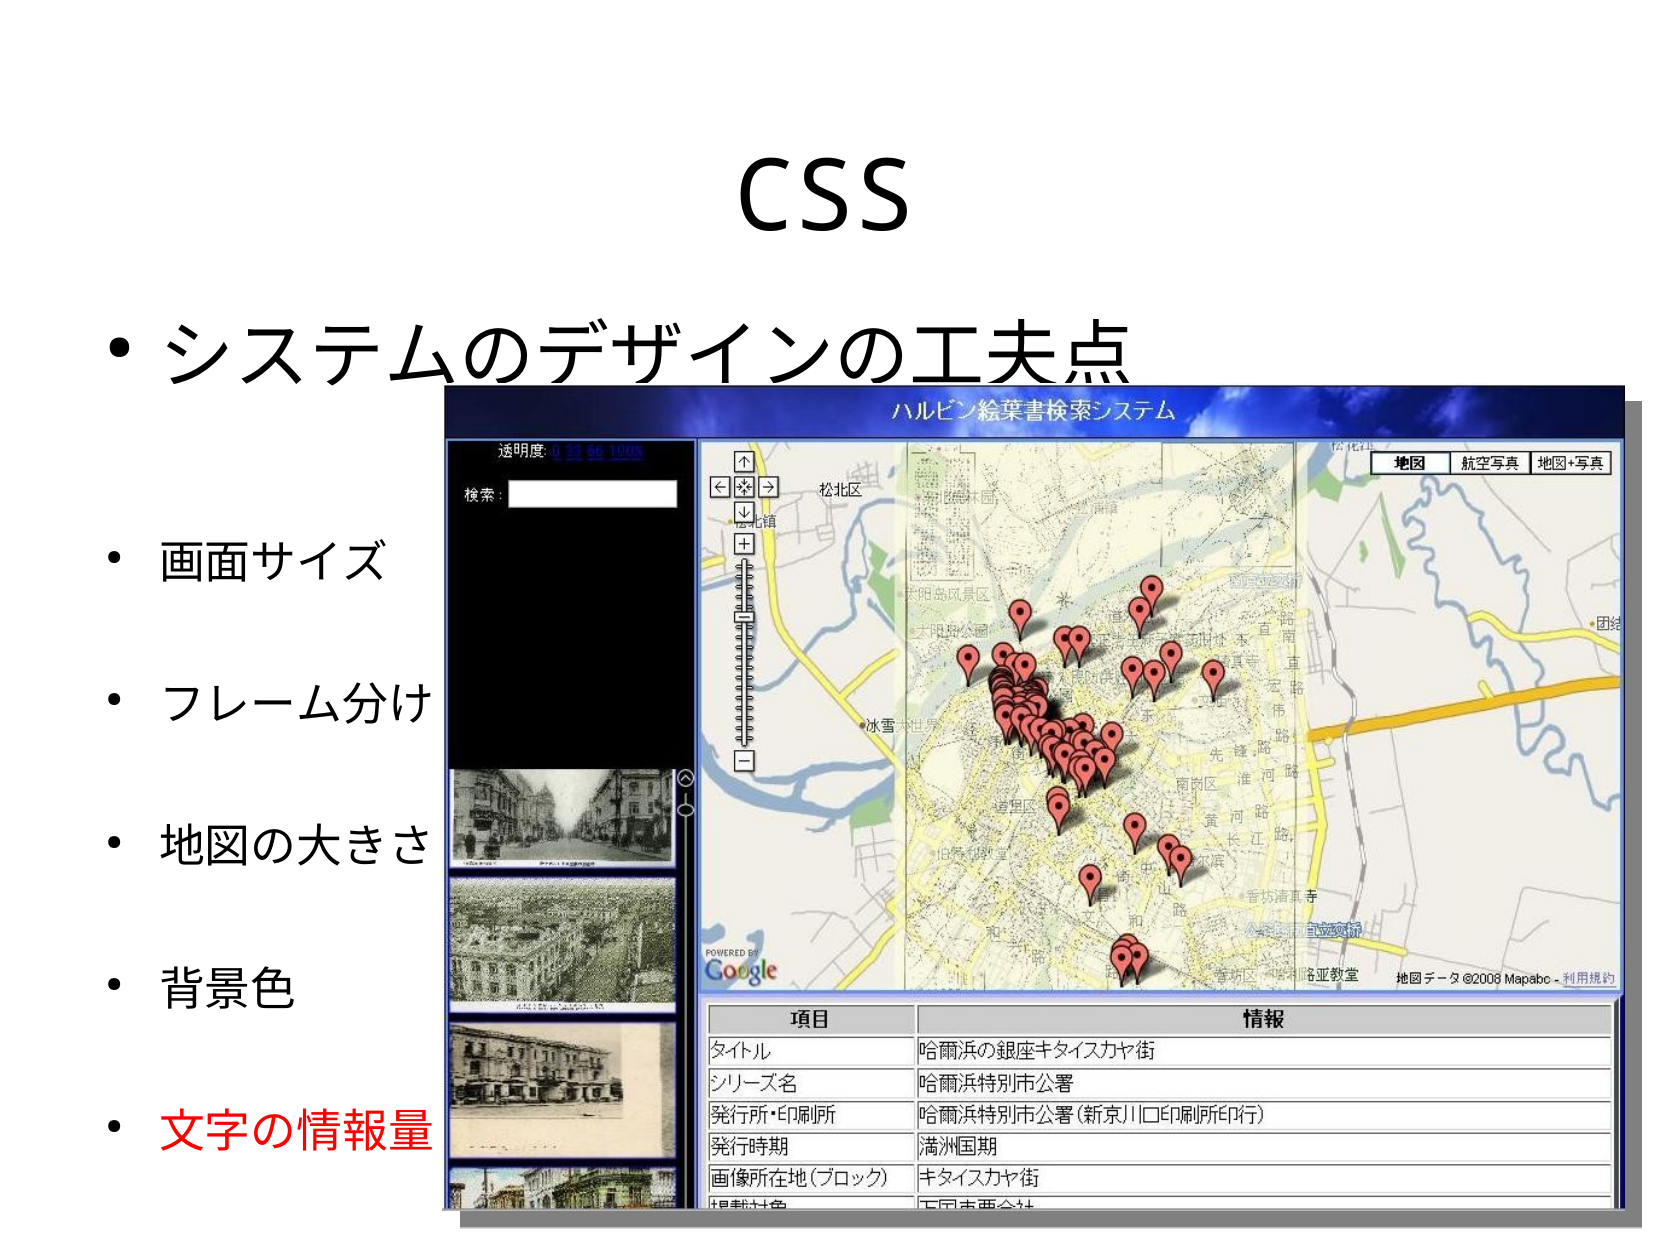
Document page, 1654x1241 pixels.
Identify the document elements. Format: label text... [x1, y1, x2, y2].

title CSS [118, 117, 1531, 266]
list システムのデザインの工夫点 画面サイズ フレーム分け 地図の大きさ 背景色 文字の情報量 [88, 295, 1470, 1133]
picture [442, 383, 1625, 1211]
